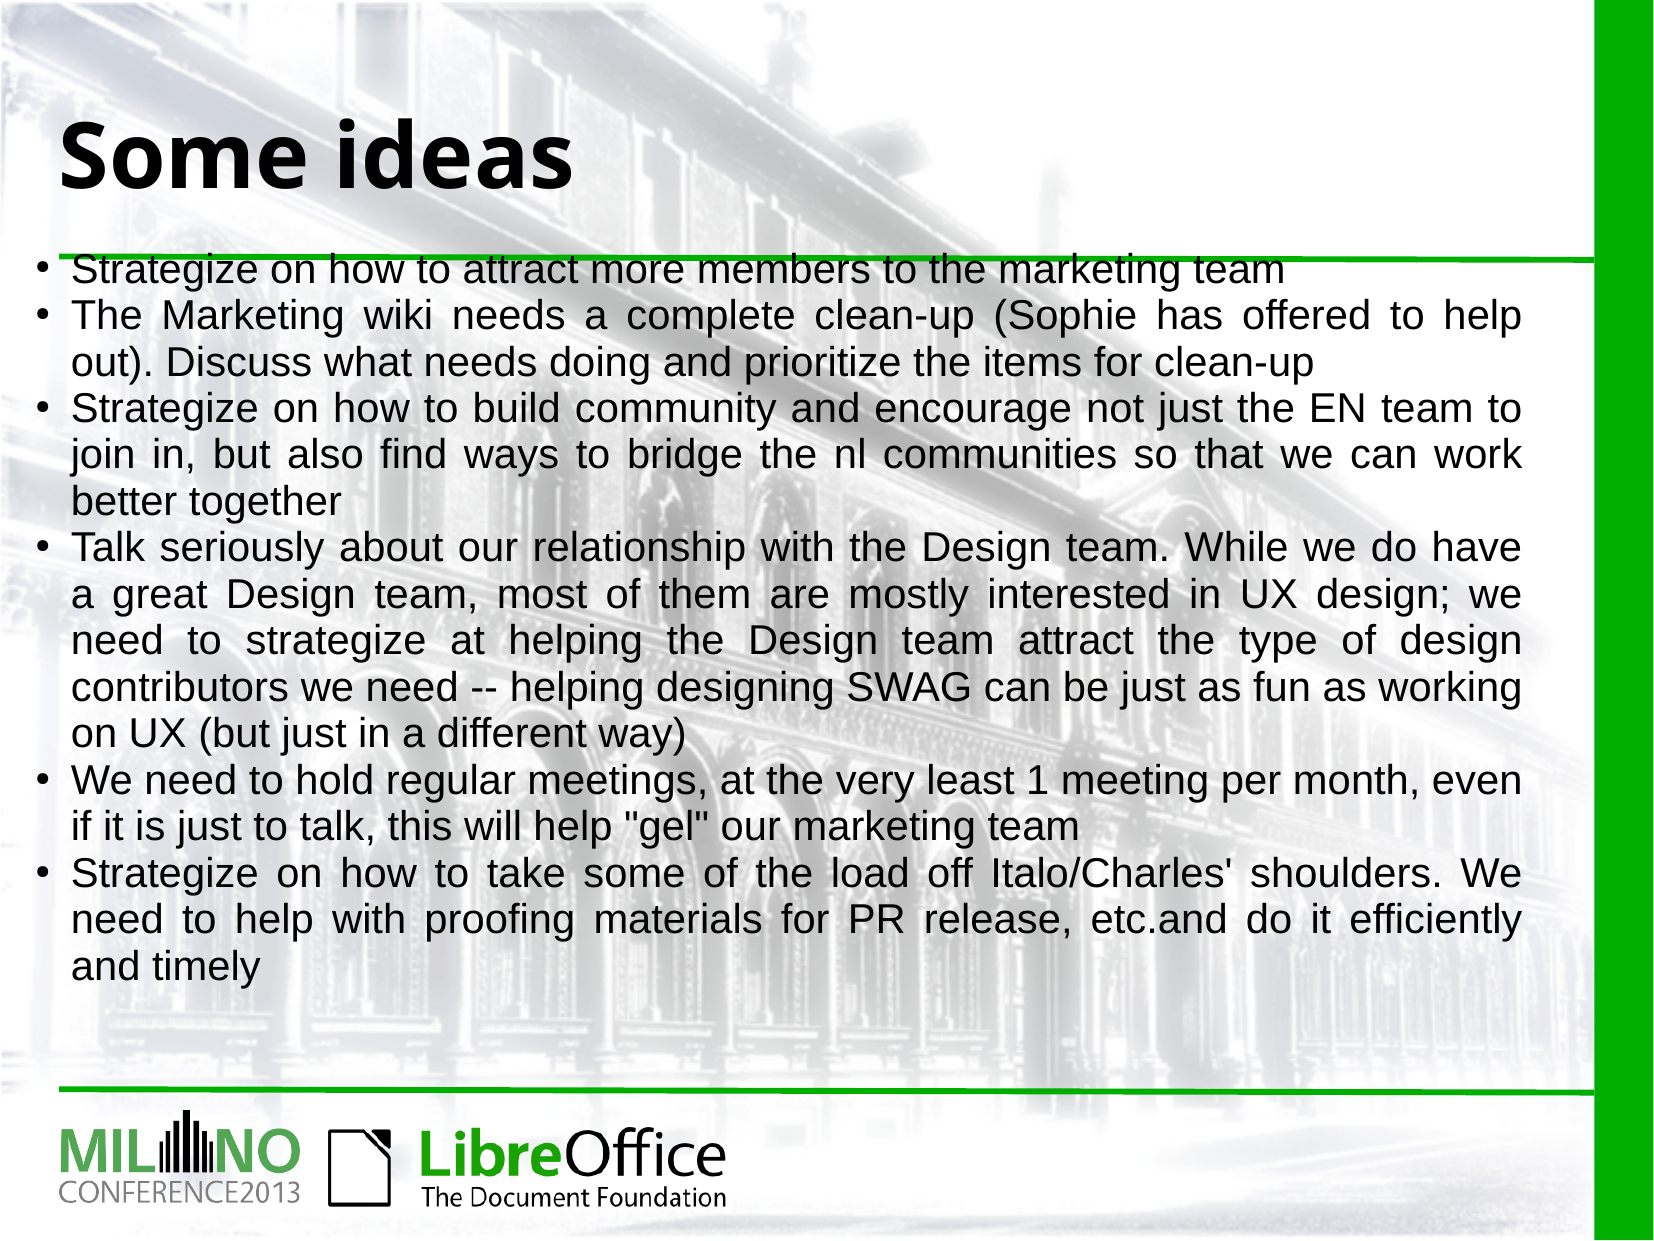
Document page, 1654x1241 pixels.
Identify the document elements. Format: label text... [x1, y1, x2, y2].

picture [641, 261, 651, 273]
picture [630, 263, 642, 273]
picture [830, 262, 838, 273]
picture [1222, 262, 1243, 273]
picture [1109, 262, 1117, 273]
picture [785, 262, 792, 273]
picture [725, 261, 738, 273]
picture [715, 263, 724, 273]
picture [747, 261, 757, 273]
picture [1246, 263, 1253, 273]
picture [423, 261, 434, 273]
picture [504, 261, 511, 273]
picture [515, 261, 538, 273]
picture [773, 263, 782, 273]
picture [795, 263, 807, 273]
picture [737, 263, 748, 270]
picture [1029, 262, 1048, 273]
picture [1097, 263, 1108, 270]
picture [1131, 262, 1138, 273]
picture [357, 263, 369, 273]
picture [947, 263, 957, 273]
picture [761, 263, 770, 273]
picture [900, 263, 912, 273]
picture [1164, 263, 1175, 273]
picture [1178, 262, 1196, 273]
picture [0, 1, 1594, 1241]
picture [889, 262, 899, 273]
picture [818, 263, 829, 270]
picture [1063, 262, 1073, 273]
picture [1017, 263, 1026, 273]
picture [808, 262, 817, 273]
picture [433, 263, 445, 273]
picture [1154, 262, 1163, 273]
picture [619, 261, 631, 273]
picture [1050, 262, 1059, 273]
picture [856, 262, 885, 273]
picture [597, 263, 606, 273]
picture [1121, 262, 1128, 273]
picture [574, 261, 593, 273]
subtitle Strategize on how to attract more members to the marketing team The Marketing wiki needs a complete clean-up (Sophie has offered to help out). Discuss what needs doing and prioritize the items for clean-up Strategize on how to build community and encourage not just the EN team to join in, but also find ways to bridge the nl communities so that we can work better together Talk seriously about our relationship with the Design team. While we do have a great Design team, most of them are mostly interested in UX design; we need to strategize at helping the Design team attract the type of design contributors we need -- helping designing SWAG can be just as fun as working on UX (but just in a different way) We need to hold regular meetings, at the very least 1 meeting per month, even if it is just to talk, this will help "gel" our marketing team Strategize on how to take some of the load off Italo/Charles' shoulders. We need to help with proofing materials for PR release, etc.and do it efficiently and timely [35, 273, 1524, 1027]
picture [378, 261, 387, 273]
picture [655, 261, 669, 273]
picture [981, 262, 1001, 273]
picture [1269, 263, 1278, 273]
picture [842, 262, 857, 273]
picture [959, 262, 968, 273]
picture [241, 263, 252, 270]
picture [912, 262, 931, 273]
picture [300, 263, 310, 273]
picture [492, 261, 500, 273]
picture [154, 260, 331, 273]
picture [188, 263, 199, 273]
picture [105, 260, 150, 273]
picture [1257, 263, 1266, 273]
picture [1082, 262, 1096, 273]
picture [368, 261, 377, 273]
picture [668, 263, 679, 270]
picture [444, 261, 478, 273]
picture [969, 263, 980, 270]
picture [552, 261, 570, 273]
picture [346, 261, 358, 273]
picture [164, 263, 175, 270]
picture [335, 263, 345, 273]
picture [703, 263, 712, 273]
picture [1210, 263, 1221, 270]
picture [401, 261, 419, 273]
picture [1142, 263, 1152, 273]
picture [77, 260, 101, 273]
picture [1200, 262, 1209, 273]
picture [609, 263, 618, 273]
picture [538, 261, 553, 273]
picture [391, 261, 400, 273]
picture [935, 262, 943, 273]
picture [276, 263, 288, 273]
title Some ideas [59, 49, 1548, 257]
picture [678, 261, 699, 273]
picture [478, 261, 488, 273]
picture [1076, 262, 1085, 272]
picture [1005, 263, 1014, 273]
